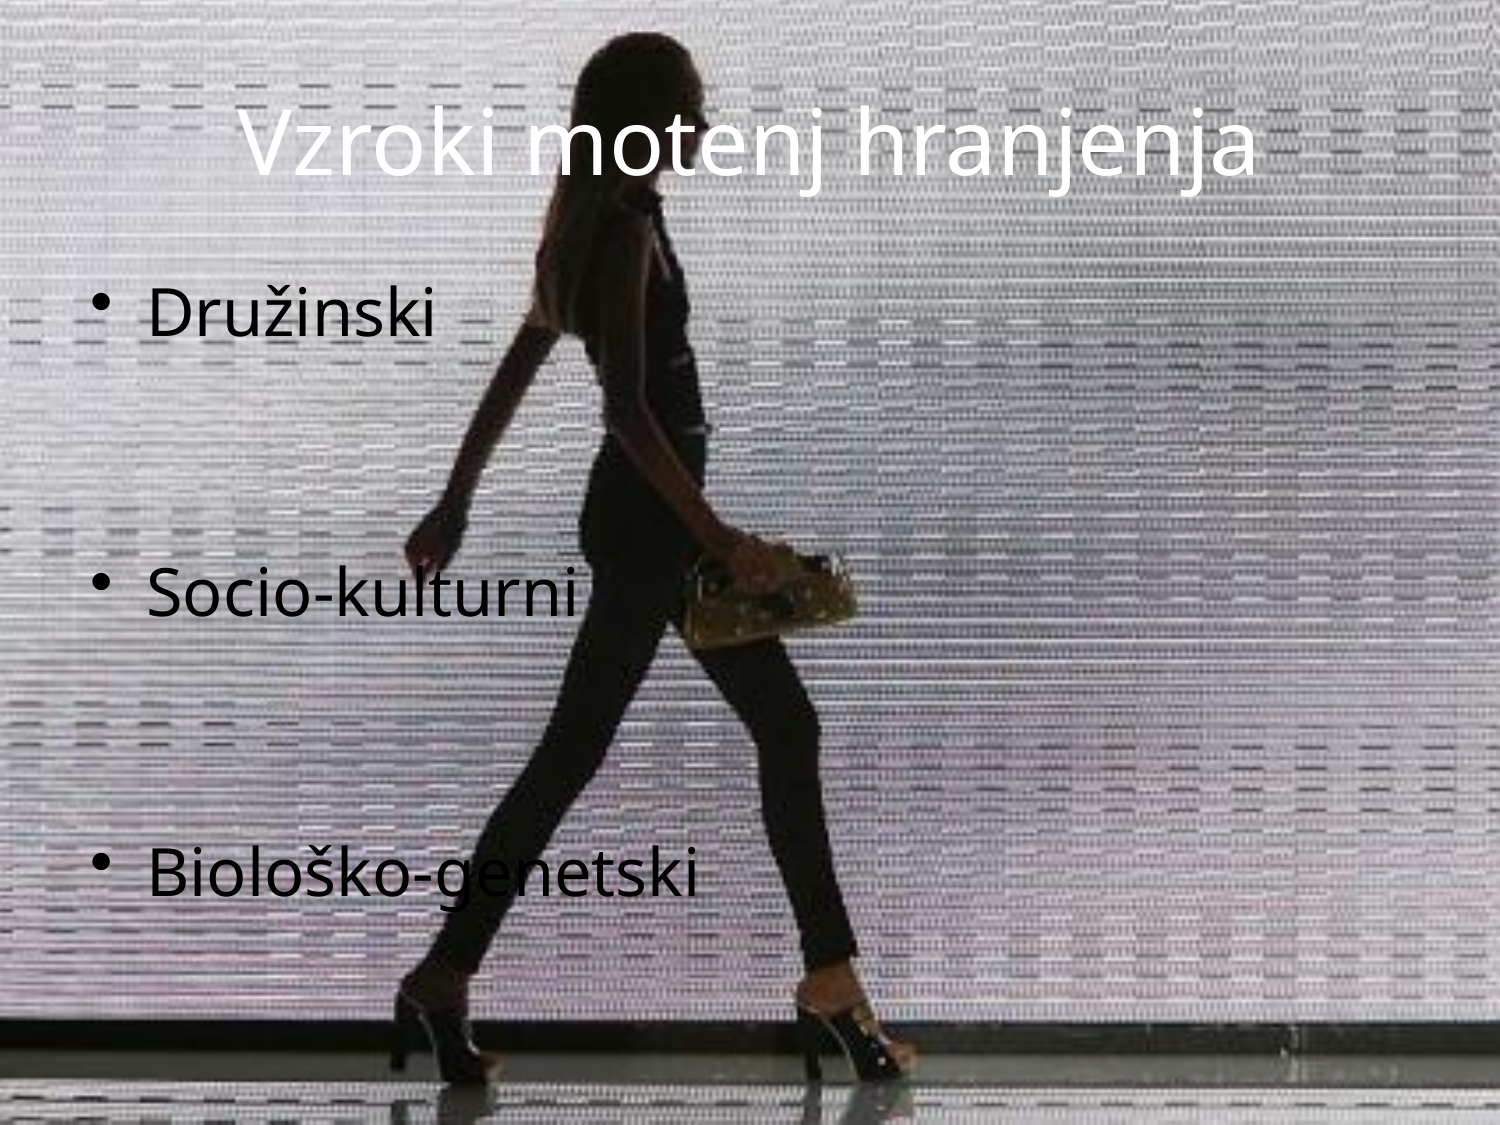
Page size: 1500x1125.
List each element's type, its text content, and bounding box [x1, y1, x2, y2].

picture [0, 0, 1500, 1125]
list Družinski Socio-kulturni Biološko-genetski [75, 262, 1425, 1005]
title Vzroki motenj hranjenja [75, 45, 1425, 233]
